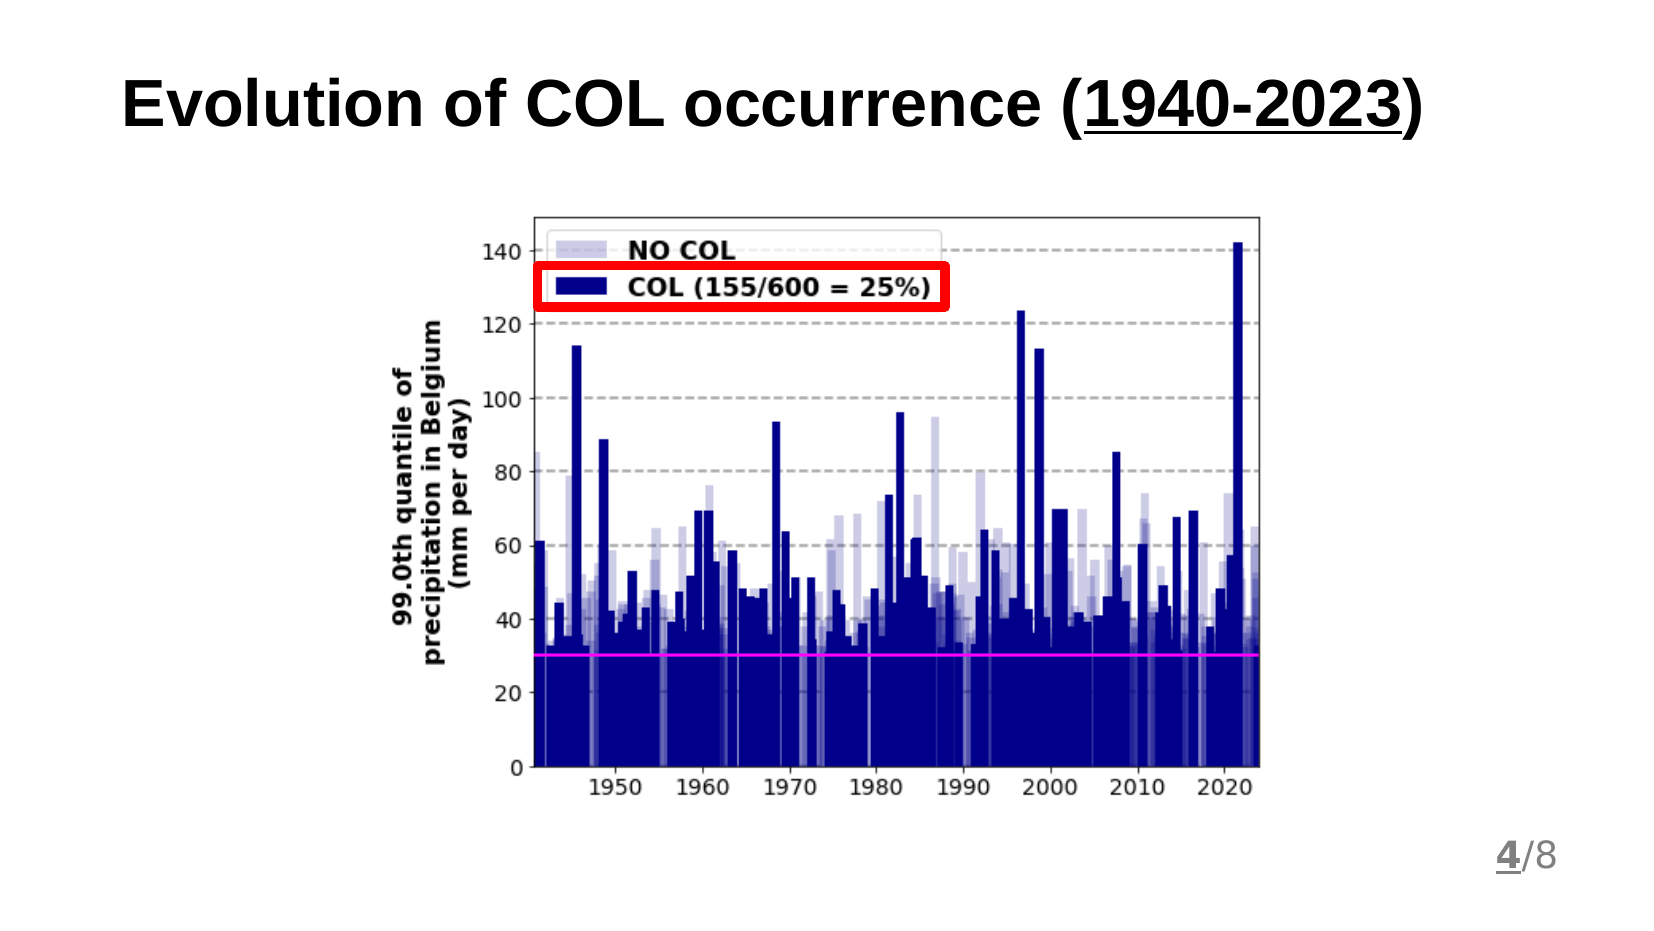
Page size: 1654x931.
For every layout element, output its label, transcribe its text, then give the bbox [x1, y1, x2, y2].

text_box 4/8 [1480, 826, 1595, 897]
picture [383, 206, 1270, 811]
text_box Evolution of COL occurrence (1940-2023) [107, 59, 1477, 224]
